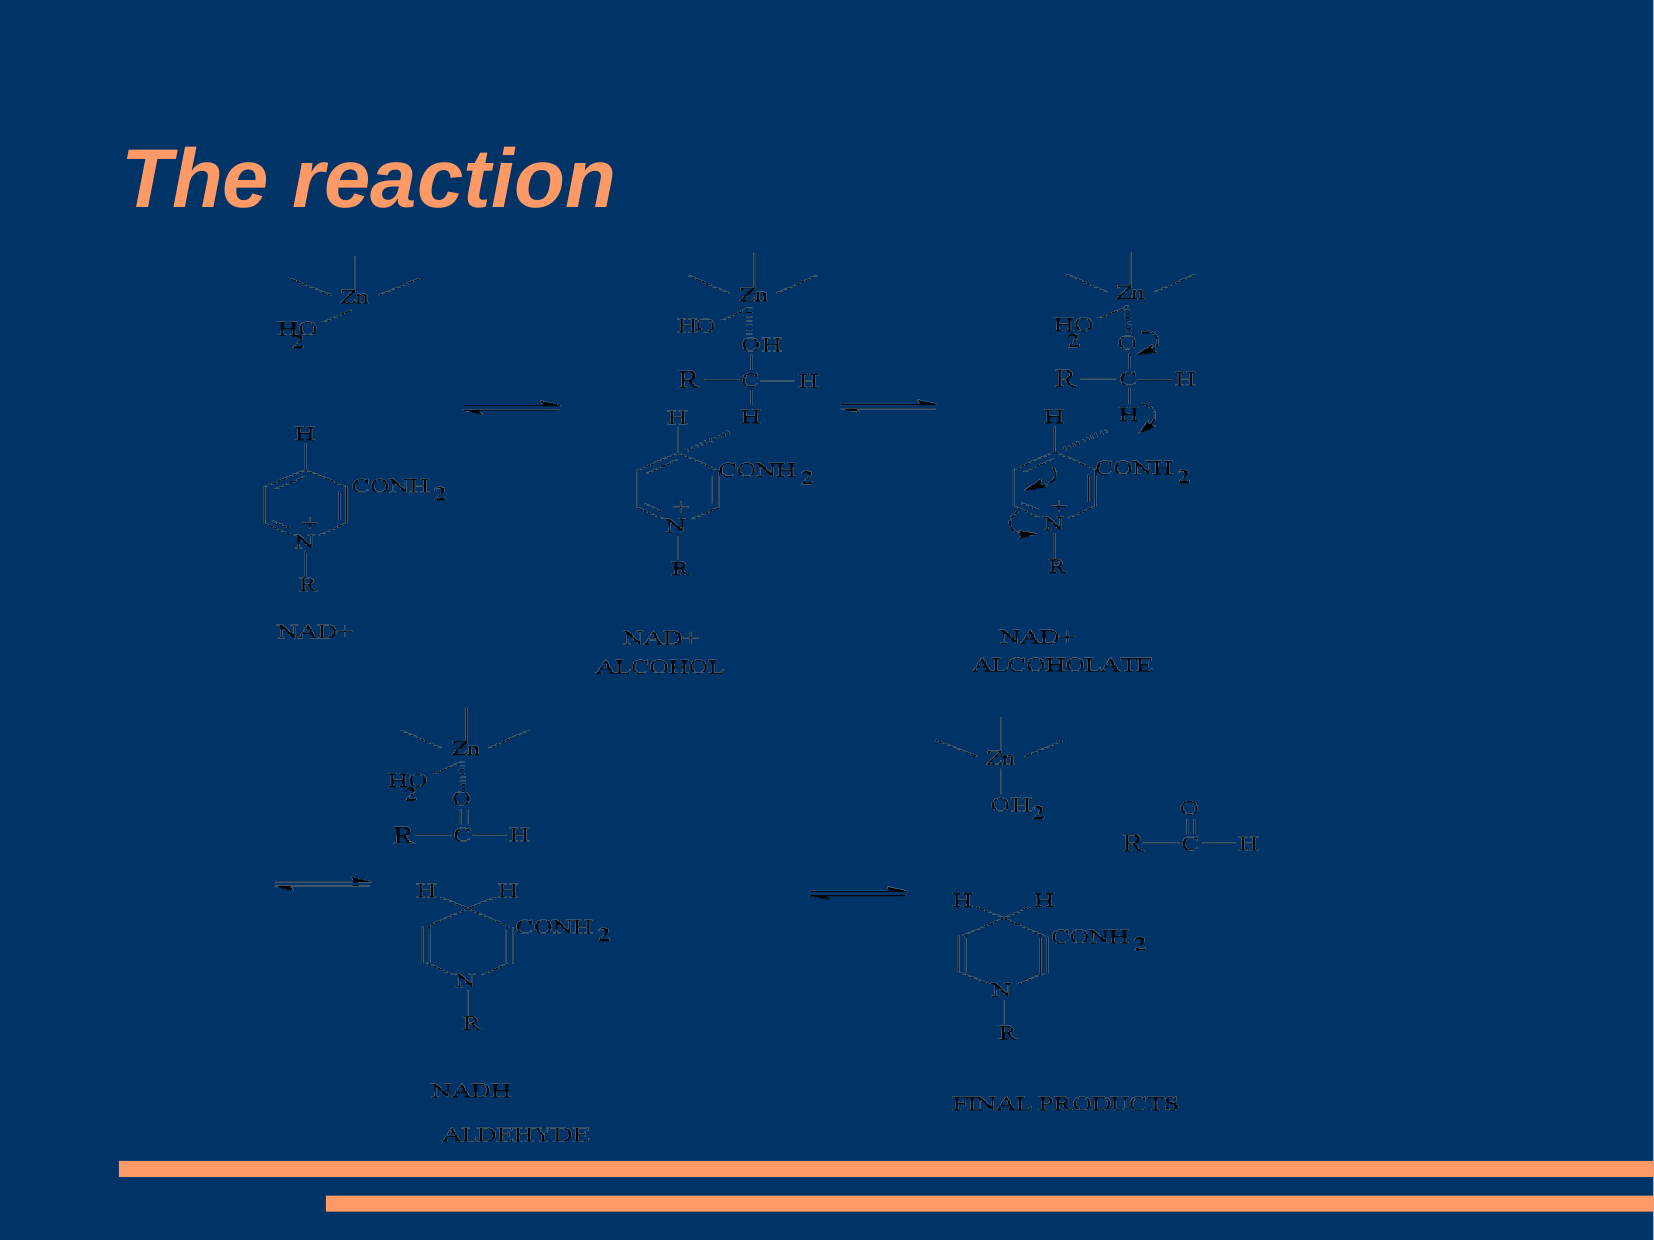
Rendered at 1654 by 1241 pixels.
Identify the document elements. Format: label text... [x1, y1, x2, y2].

picture [236, 236, 1270, 1152]
title The reaction [121, 91, 1534, 266]
